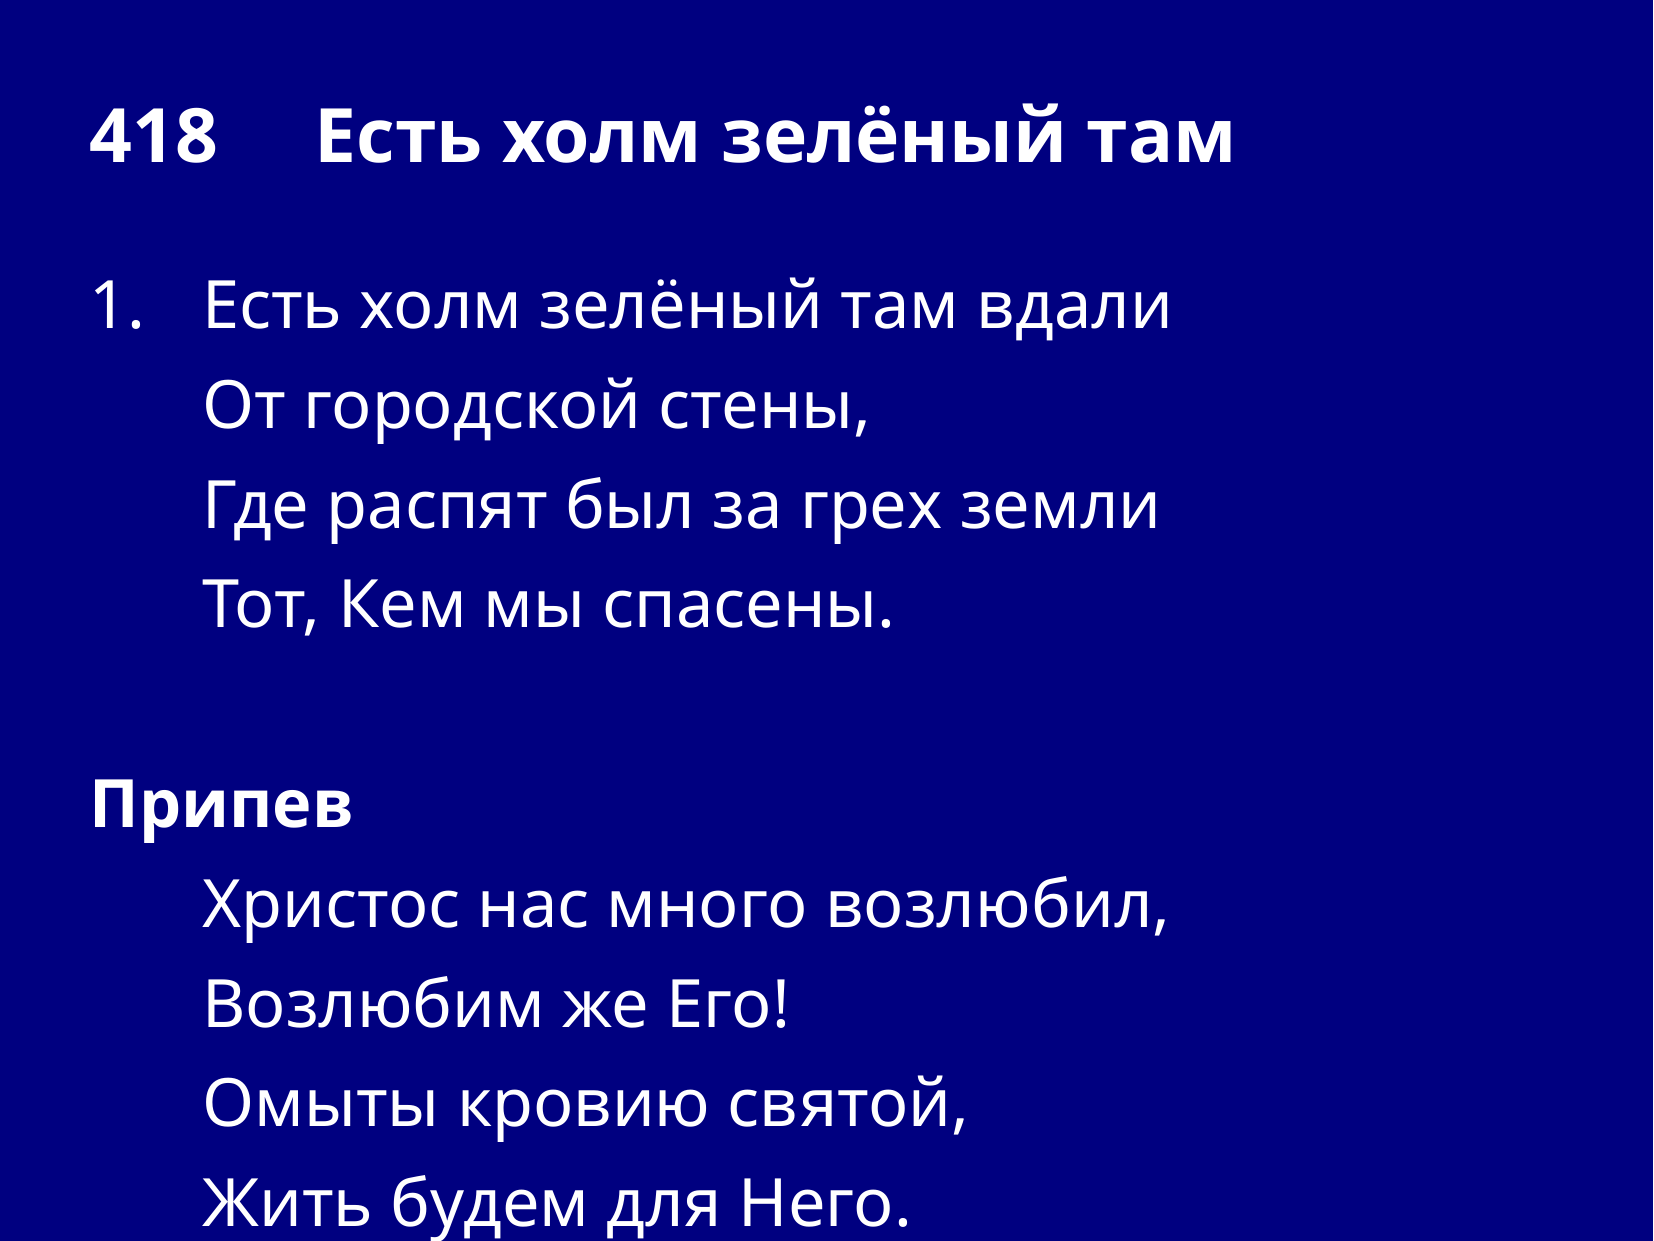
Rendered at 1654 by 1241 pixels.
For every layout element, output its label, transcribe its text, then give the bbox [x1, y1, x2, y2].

text_box 1. Есть холм зелёный там вдали От городской стены, Где распят был за грех земли Тот, Кем мы спасены. Припев Христос нас много возлюбил, Возлюбим же Его! Омыты кровию святой, Жить будем для Него. [75, 188, 1576, 1163]
text_box 418 Есть холм зелёный там [75, 75, 1576, 188]
